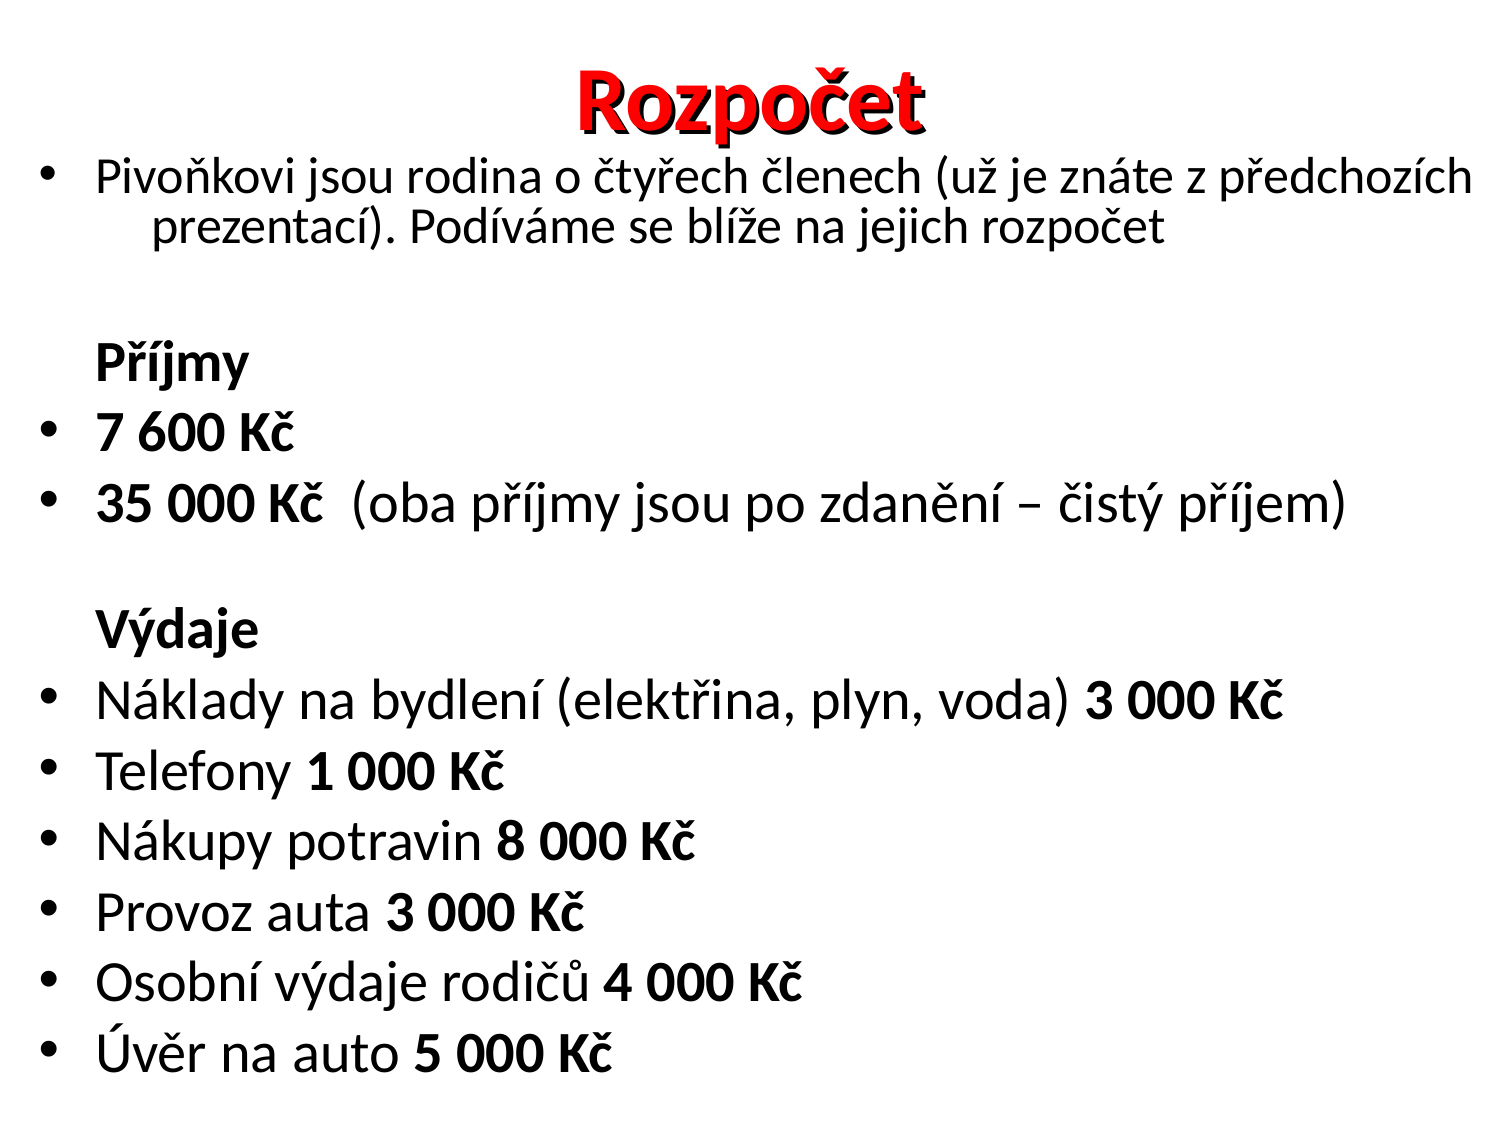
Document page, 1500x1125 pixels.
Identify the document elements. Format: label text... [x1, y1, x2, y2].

title Rozpočet [75, 0, 1426, 146]
list Pivoňkovi jsou rodina o čtyřech členech (už je znáte z předchozích prezentací). Podíváme se blíže na jejich rozpočet Příjmy 7 600 Kč 35 000 Kč (oba příjmy jsou po zdanění – čistý příjem) Výdaje Náklady na bydlení (elektřina, plyn, voda) 3 000 Kč Telefony 1 000 Kč Nákupy potravin 8 000 Kč Provoz auta 3 000 Kč Osobní výdaje rodičů 4 000 Kč Úvěr na auto 5 000 Kč [23, 146, 1500, 1087]
